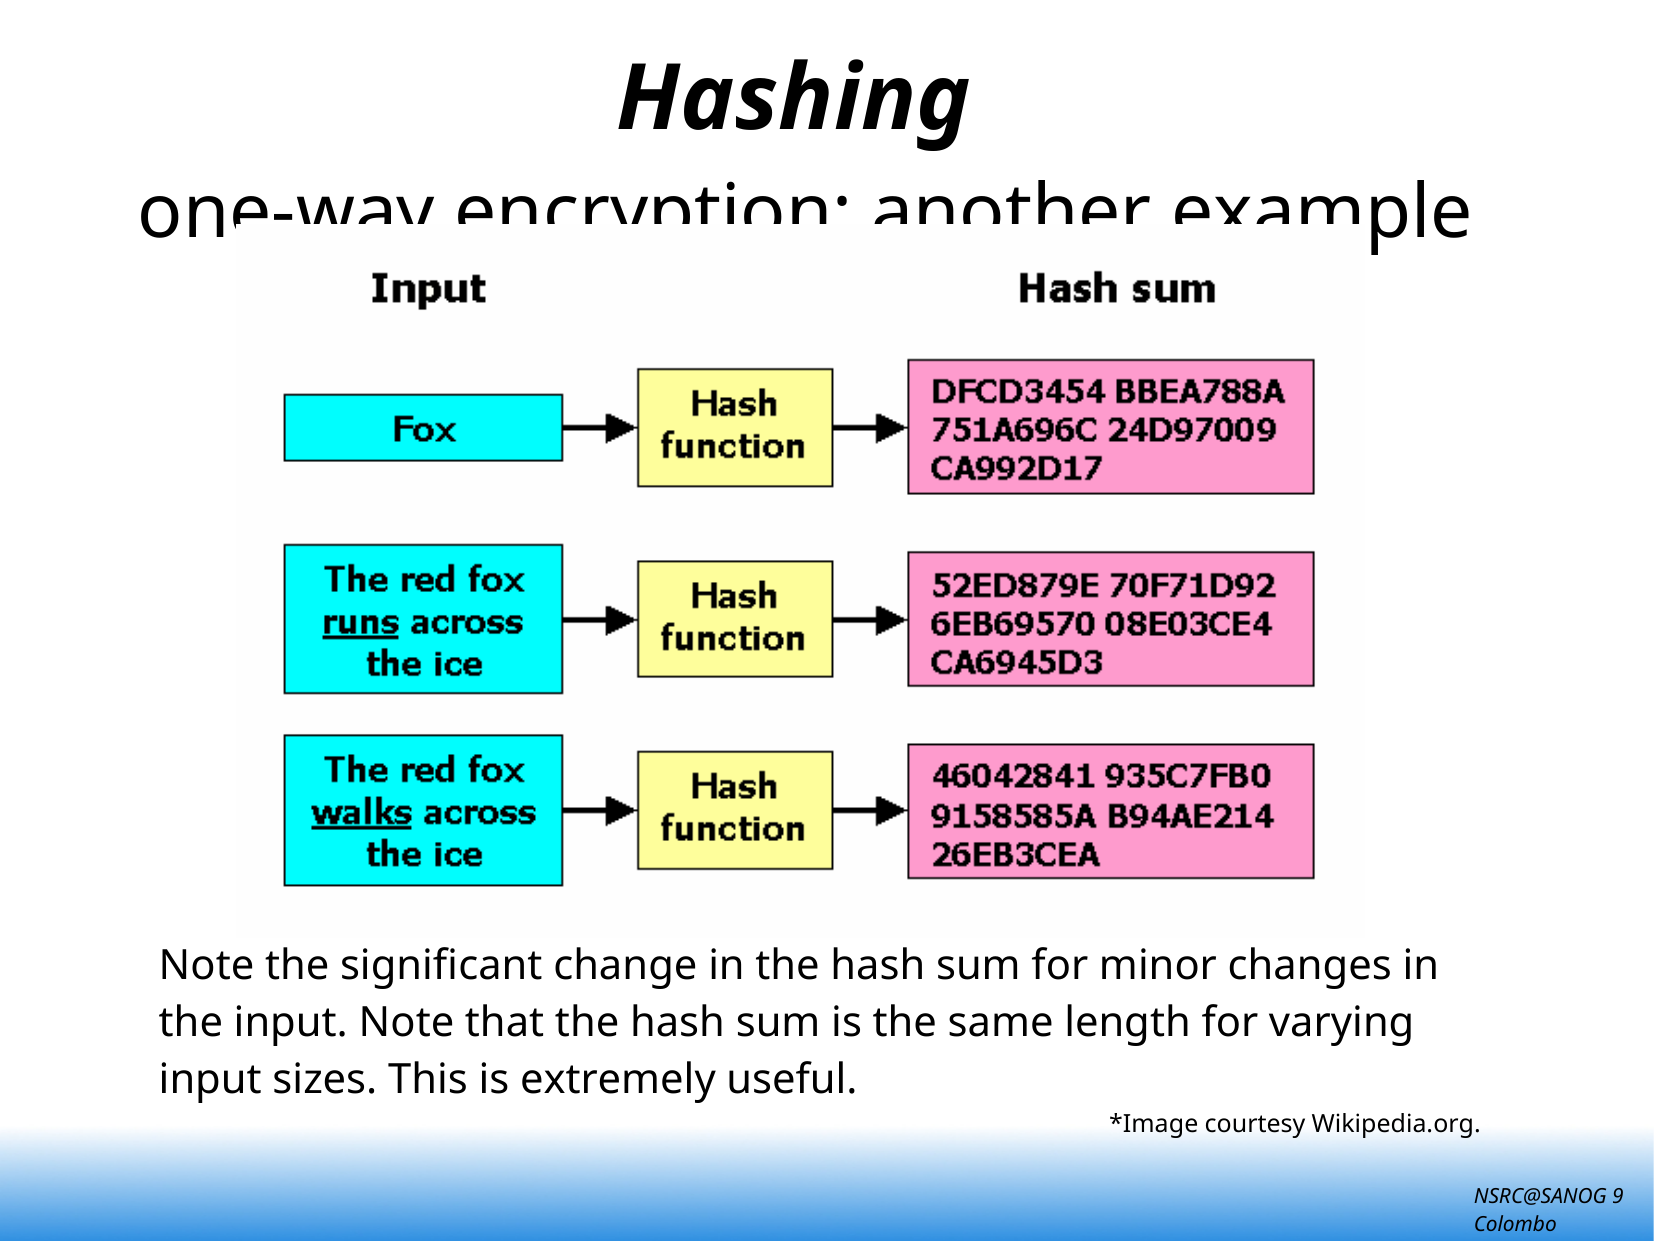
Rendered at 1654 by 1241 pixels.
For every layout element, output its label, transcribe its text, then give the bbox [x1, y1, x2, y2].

picture [0, 1124, 1654, 1241]
picture [236, 224, 1365, 934]
title Hashing one-way encryption: another example [82, 31, 1530, 263]
text_box Note the significant change in the hash sum for minor changes in the input. Note that the hash sum is the same length for varying input sizes. This is extremely useful. *Image courtesy Wikipedia.org. [158, 934, 1482, 1136]
